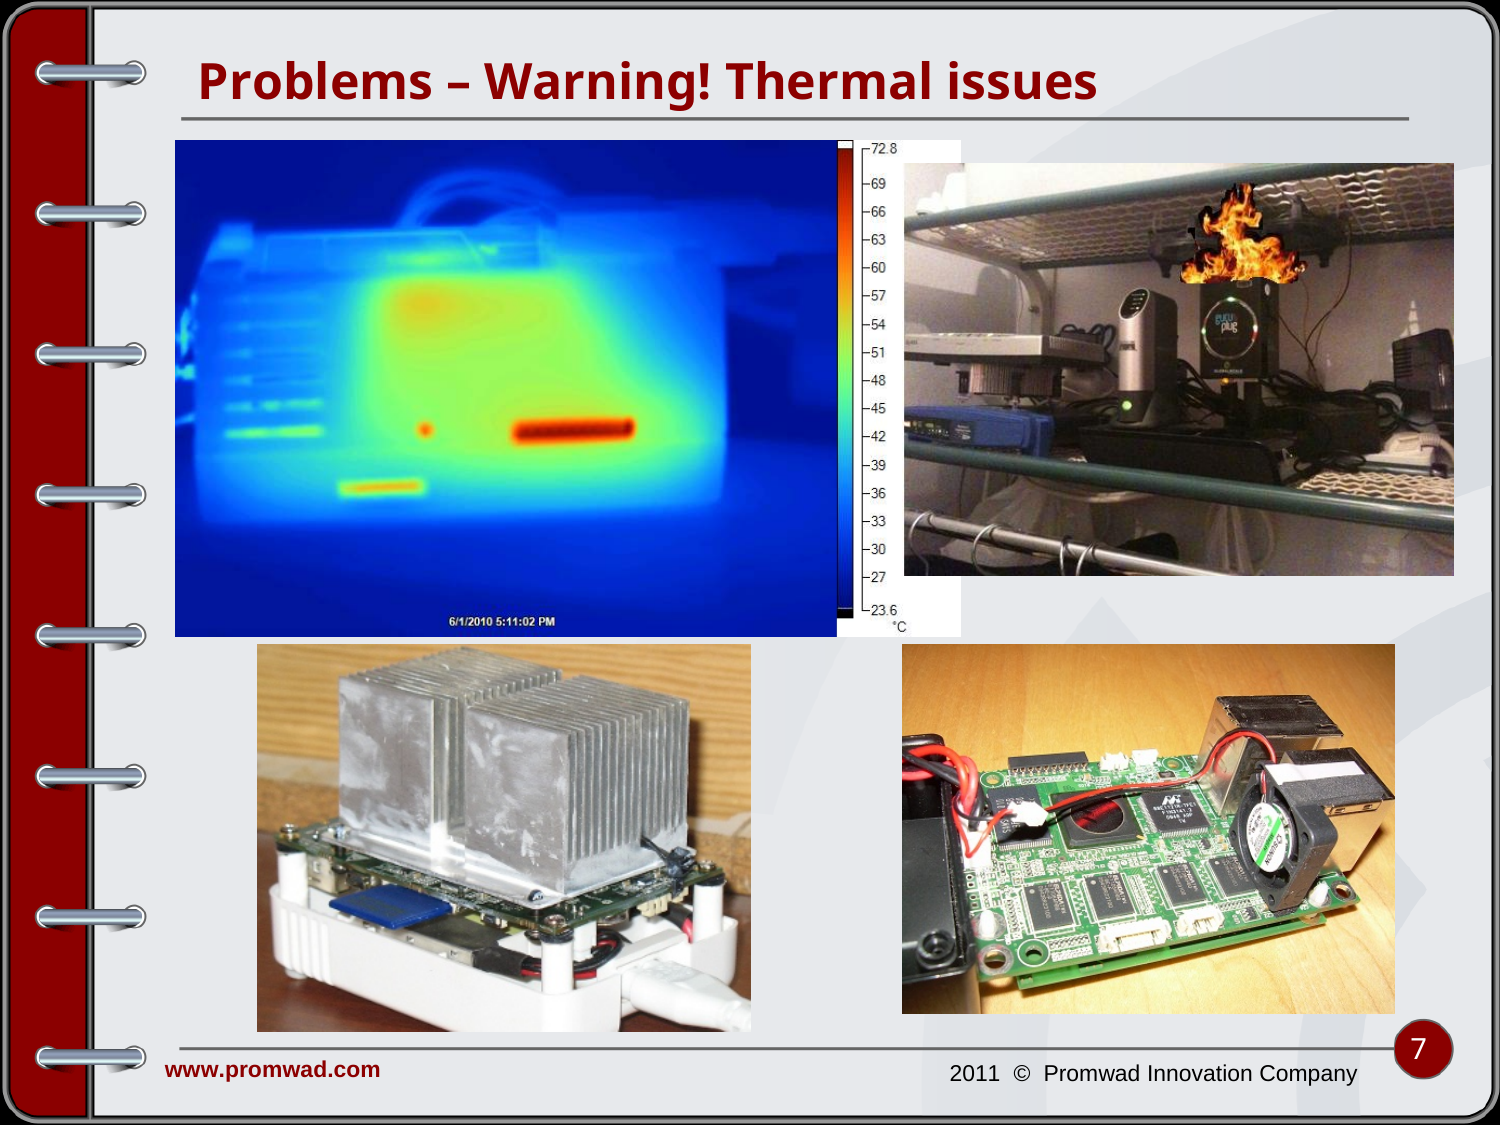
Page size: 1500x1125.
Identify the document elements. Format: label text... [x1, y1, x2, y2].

text_box 2011 © Promwad Innovation Company [634, 1051, 1373, 1095]
text_box Problems – Warning! Thermal issues [183, 45, 1400, 114]
text_box <number> [1332, 1023, 1500, 1079]
picture [0, 0, 1500, 1125]
text_box www.promwad.com [150, 1046, 405, 1090]
